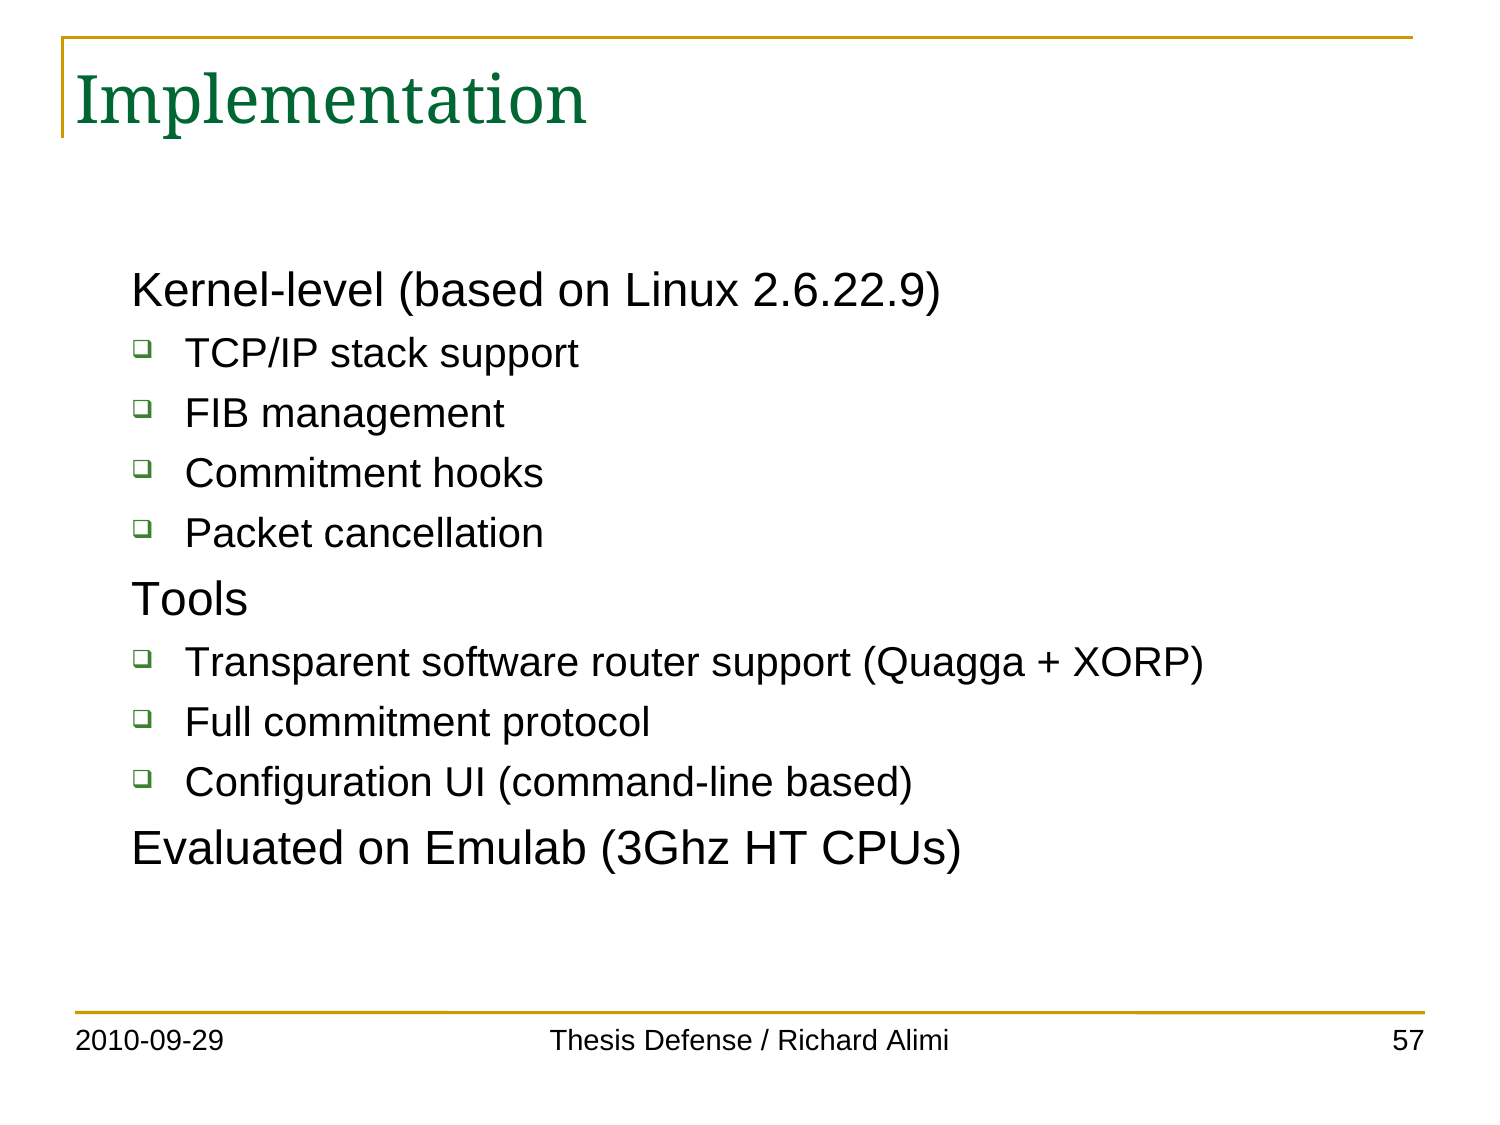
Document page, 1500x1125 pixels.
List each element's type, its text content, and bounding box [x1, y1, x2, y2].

title Implementation [75, 45, 1425, 151]
list Kernel-level (based on Linux 2.6.22.9) TCP/IP stack support FIB management Commitment hooks Packet cancellation Tools Transparent software router support (Quagga + XORP) Full commitment protocol Configuration UI (command-line based) Evaluated on Emulab (3Ghz HT CPUs) [75, 262, 1425, 991]
